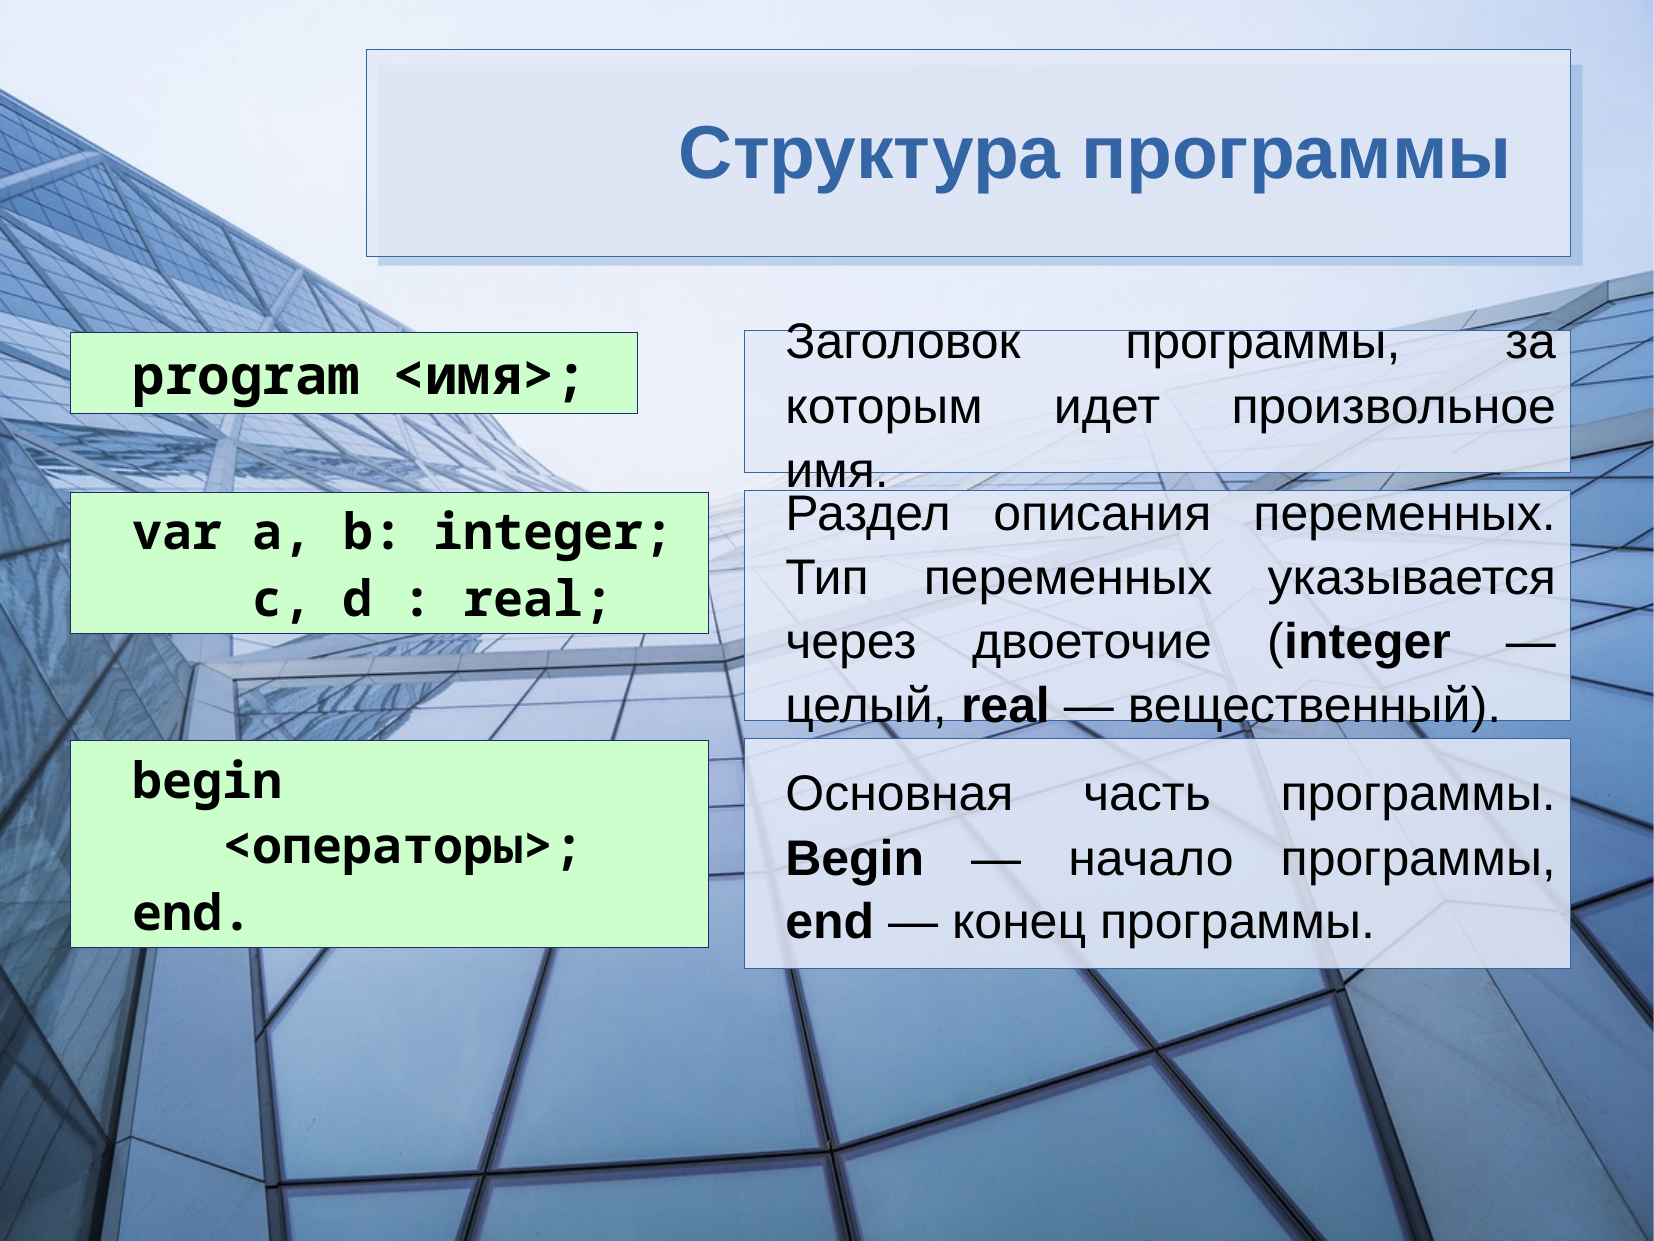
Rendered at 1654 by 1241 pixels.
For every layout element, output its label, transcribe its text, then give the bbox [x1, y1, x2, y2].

text_box program <имя>; [70, 332, 638, 414]
text_box begin <операторы>; end. [70, 740, 709, 948]
picture [0, 0, 1654, 1241]
text_box Заголовок программы, за которым идет произвольное имя. [744, 330, 1571, 473]
text_box Основная часть программы. Begin — начало программы, end — конец программы. [744, 738, 1571, 969]
title Структура программы [366, 49, 1571, 257]
text_box [377, 64, 1583, 266]
text_box var a, b: integer; c, d : real; [70, 492, 709, 634]
text_box Раздел описания переменных. Тип переменных указывается через двоеточие (integer — целый, real — вещественный). [744, 490, 1571, 721]
